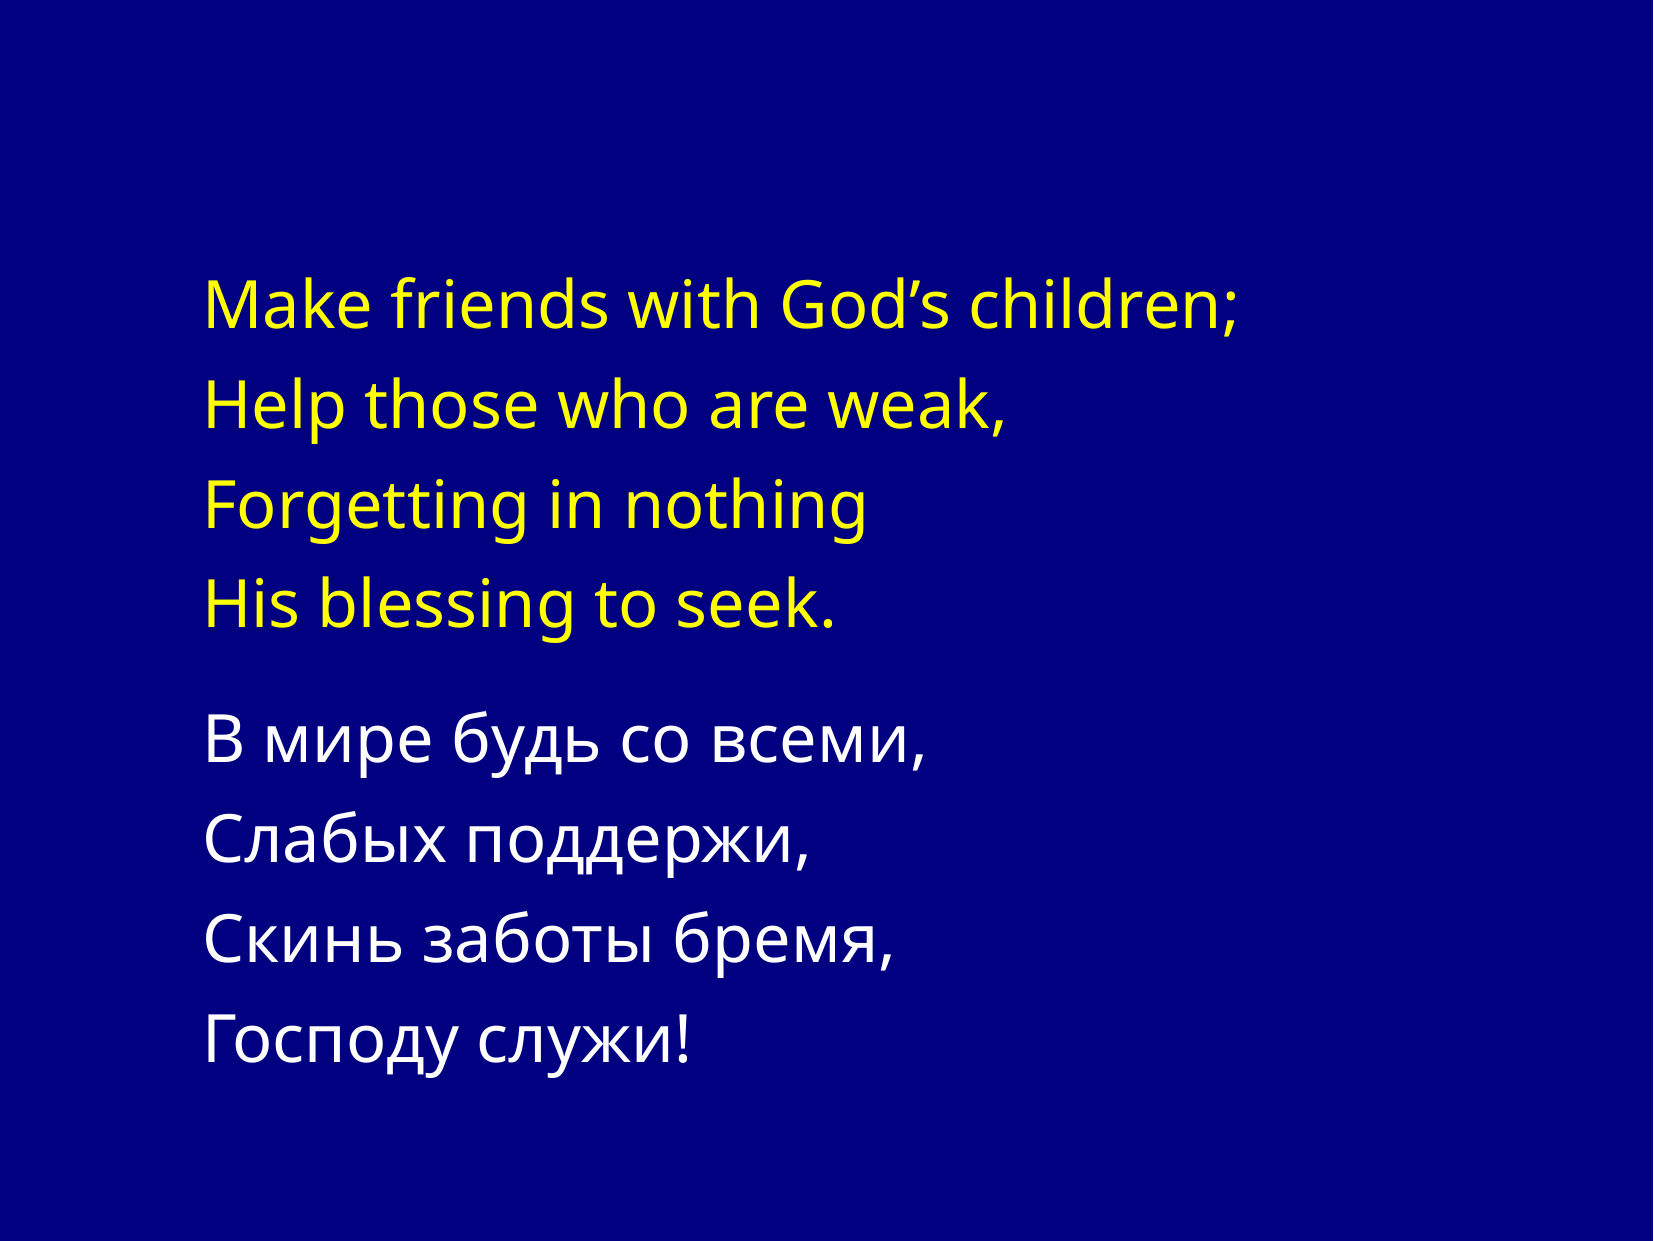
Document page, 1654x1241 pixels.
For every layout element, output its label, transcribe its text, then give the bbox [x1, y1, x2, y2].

text_box Make friends with God’s children; Help those who are weak, Forgetting in nothing His blessing to seek. [75, 150, 1576, 638]
text_box В мире будь со всеми, Слабых поддержи, Скинь заботы бремя, Господу служи! [75, 675, 1576, 1163]
